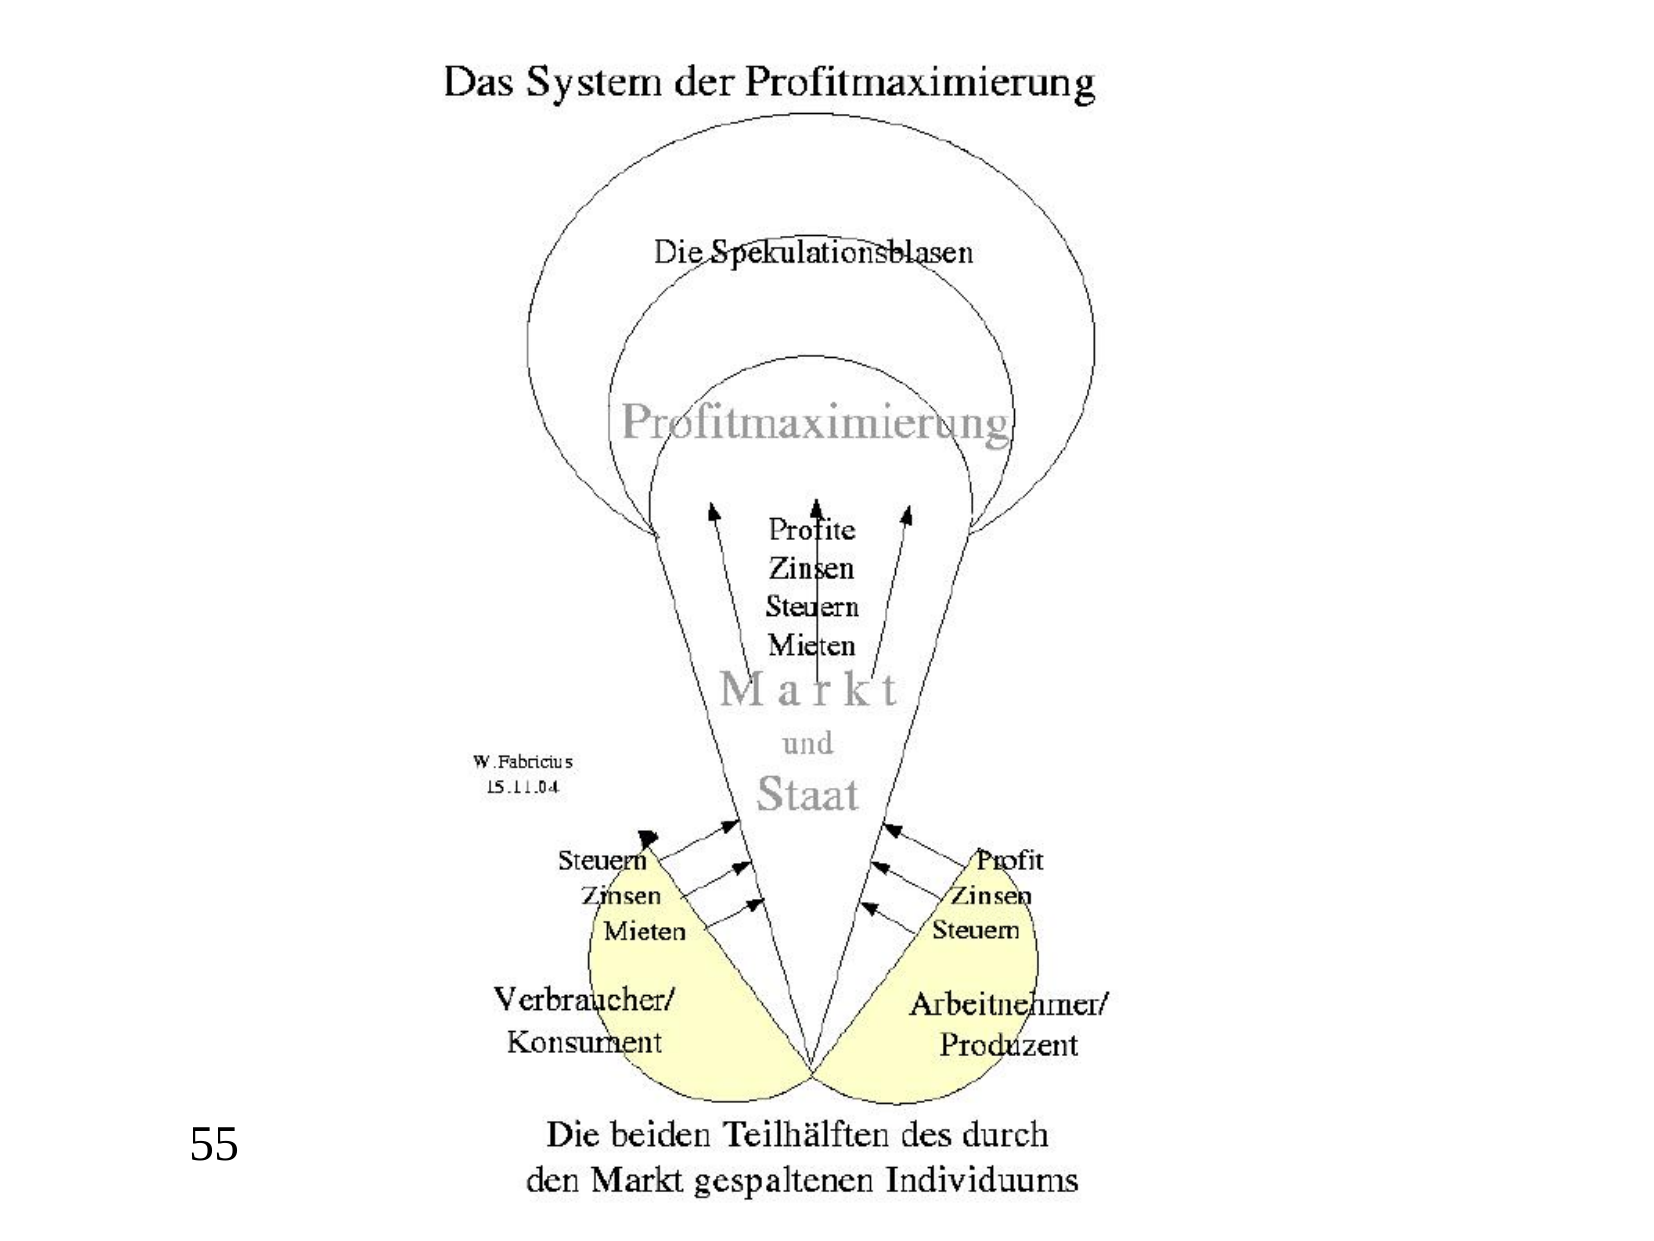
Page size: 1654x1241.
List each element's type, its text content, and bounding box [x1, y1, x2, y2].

text_box <Foliennummer> [189, 1116, 542, 1178]
picture [380, 27, 1230, 1228]
